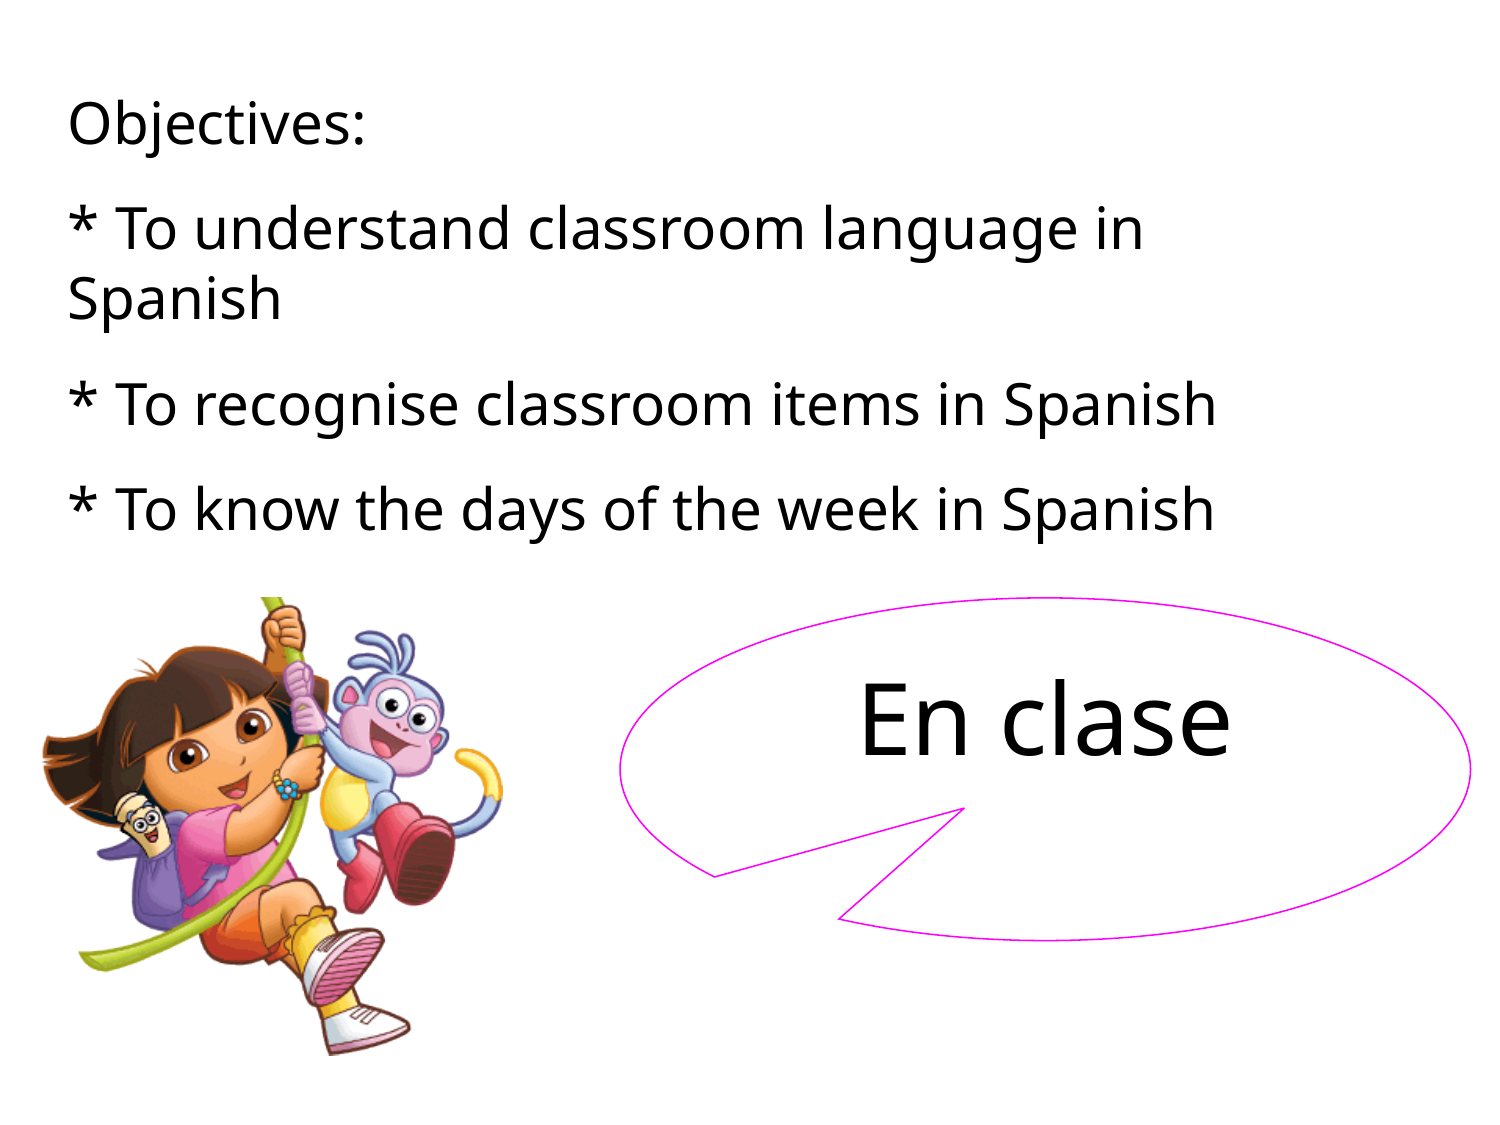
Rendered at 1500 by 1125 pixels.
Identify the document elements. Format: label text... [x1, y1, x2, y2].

text_box Objectives: * To understand classroom language in Spanish * To recognise classroom items in Spanish * To know the days of the week in Spanish [53, 78, 1365, 483]
picture [41, 597, 503, 1056]
text_box En clase [620, 597, 1471, 941]
